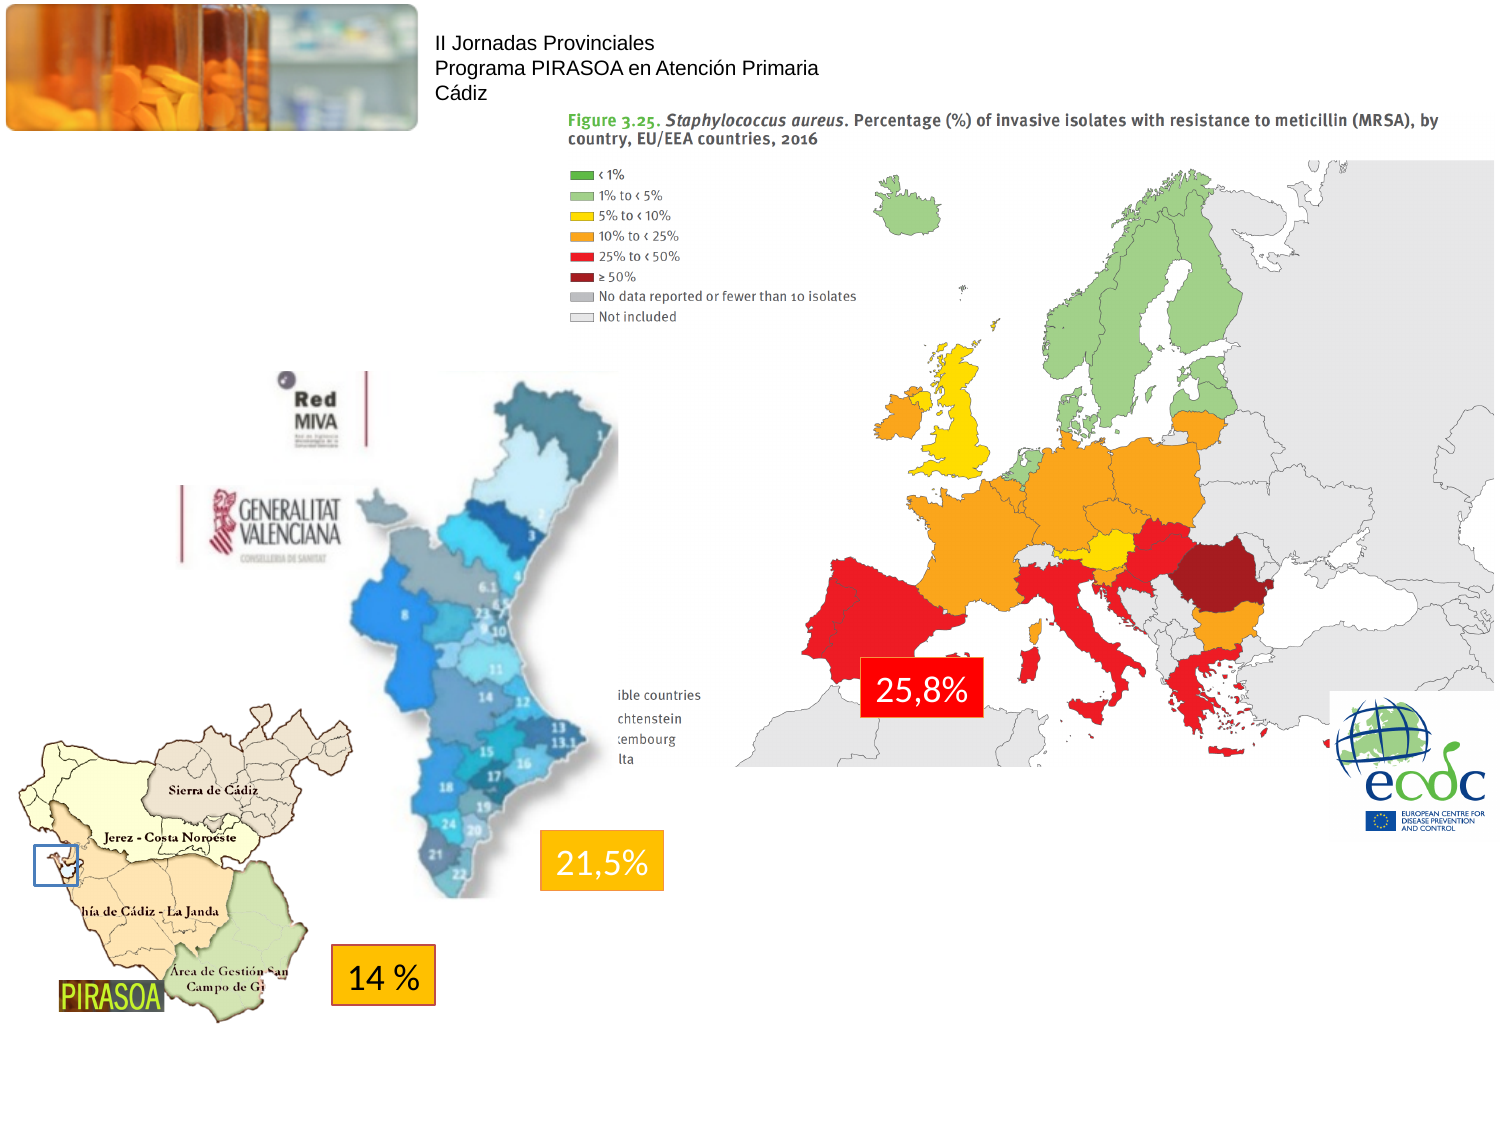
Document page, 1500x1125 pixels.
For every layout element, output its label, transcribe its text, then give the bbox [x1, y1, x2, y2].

text_box 25,8% [860, 657, 984, 718]
text_box II Jornadas Provinciales Programa PIRASOA en Atención Primaria Cádiz [420, 22, 882, 112]
text_box 21,5% [540, 830, 664, 891]
picture [0, 112, 1500, 1034]
text_box 14 % [332, 945, 436, 1006]
picture [5, 4, 420, 131]
